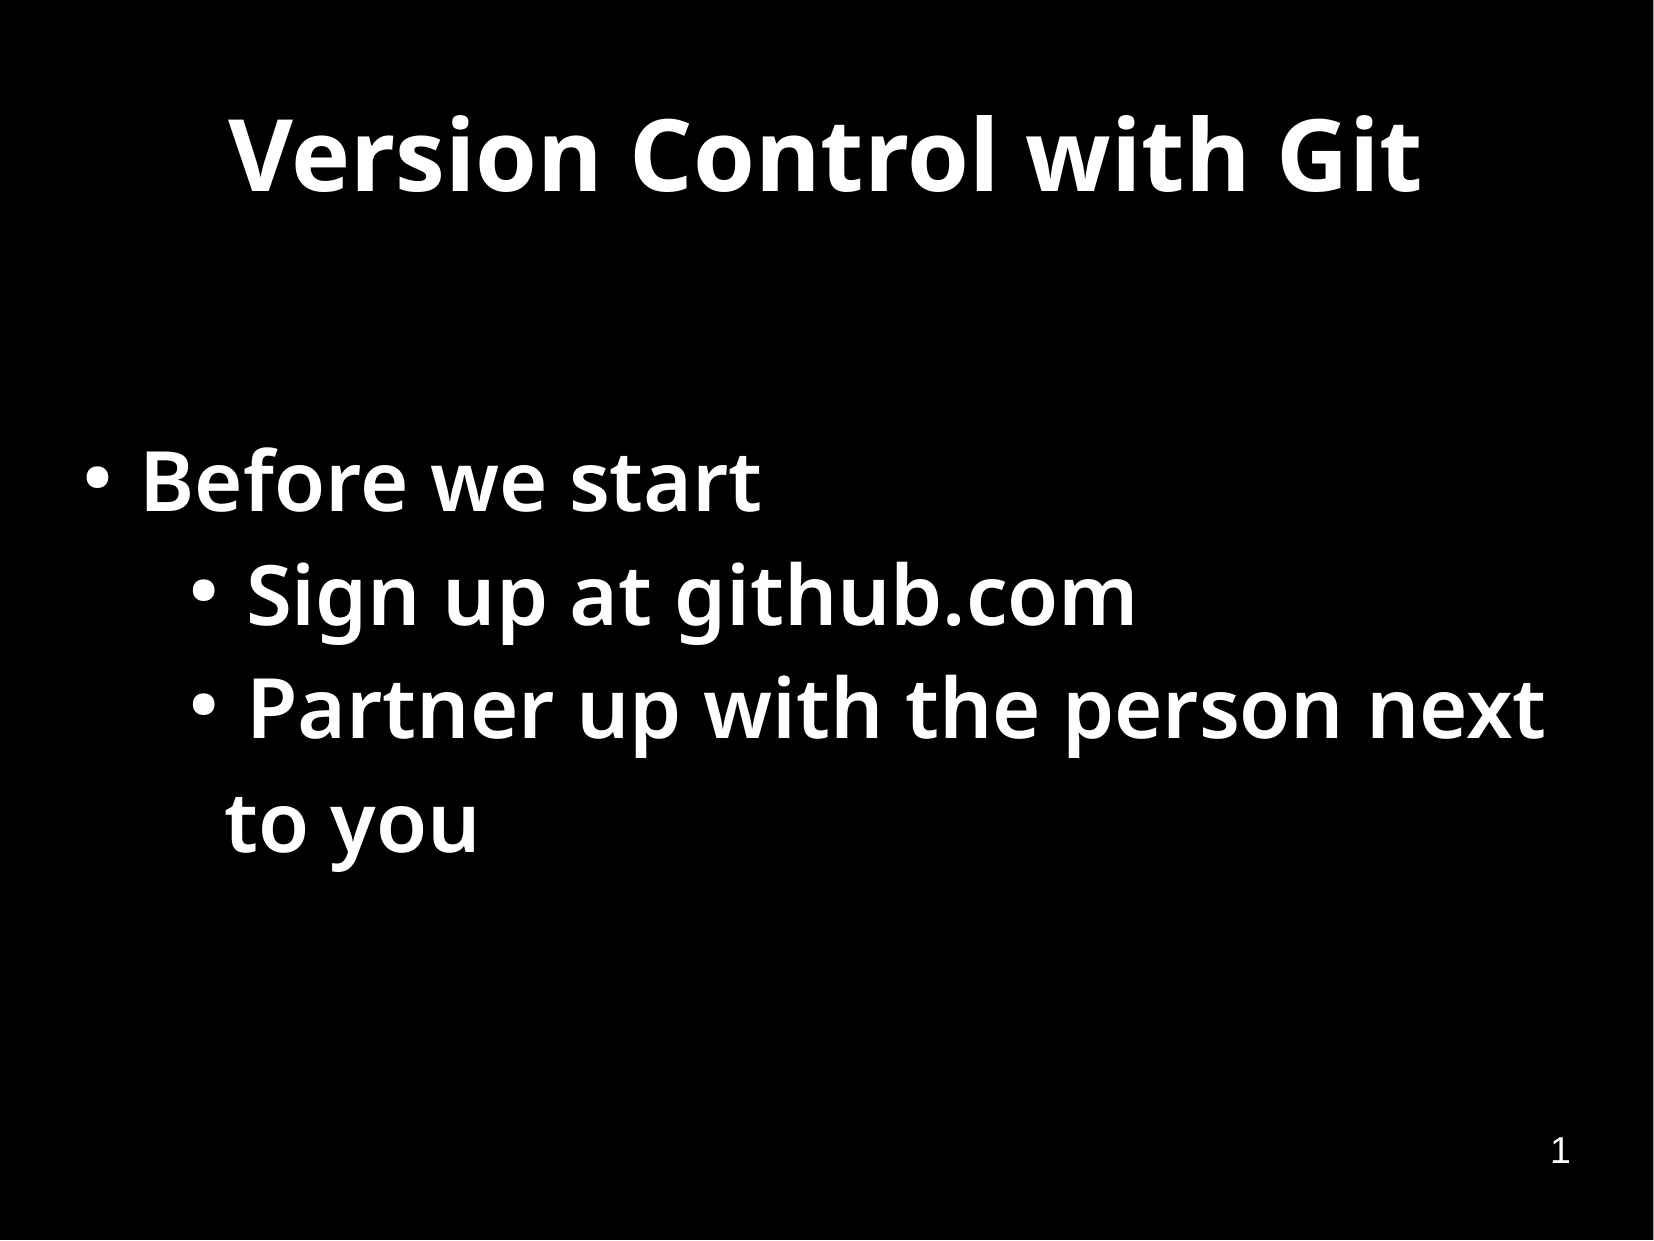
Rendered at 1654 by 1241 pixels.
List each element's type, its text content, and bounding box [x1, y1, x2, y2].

title Version Control with Git [82, 49, 1571, 257]
subtitle Before we start Sign up at github.com Partner up with the person next to you [82, 290, 1571, 1010]
text_box 1 [1535, 1122, 1586, 1179]
